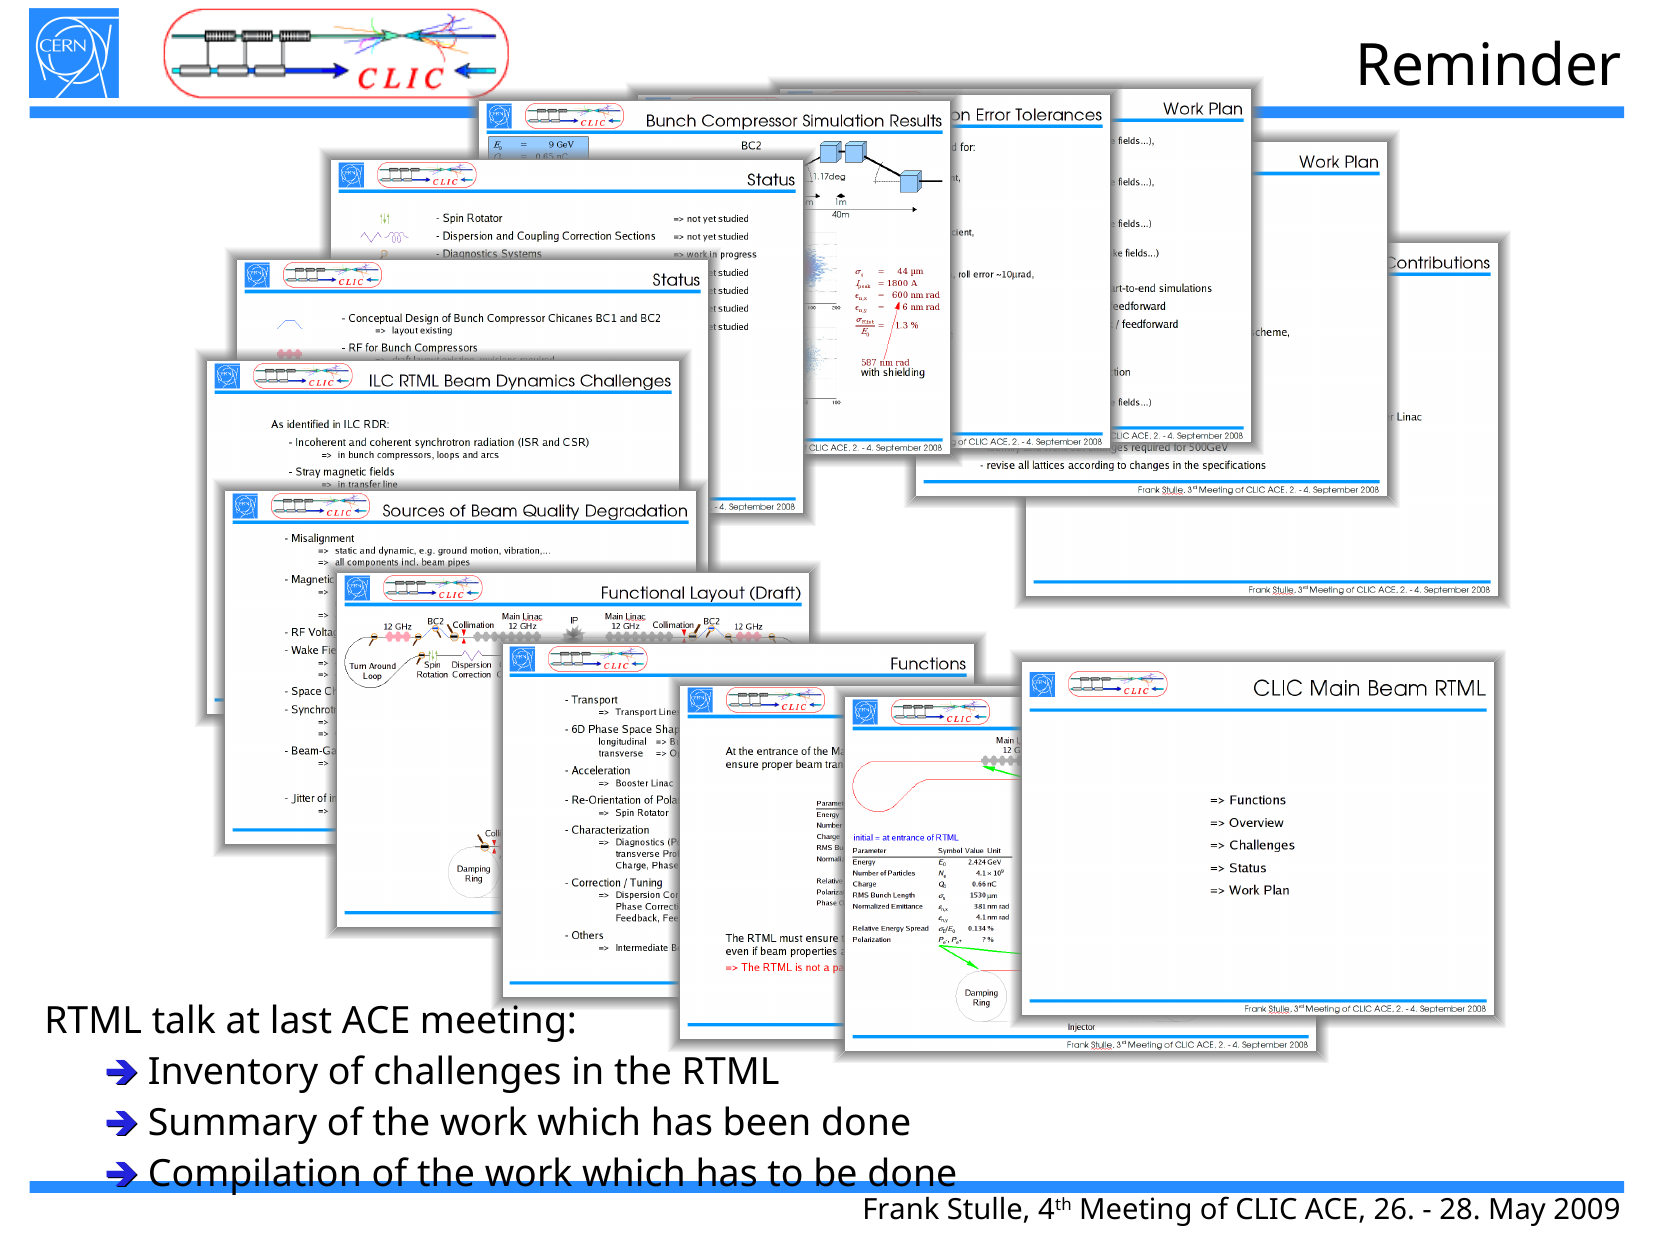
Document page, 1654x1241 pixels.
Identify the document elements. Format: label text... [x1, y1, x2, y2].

picture [502, 644, 974, 986]
picture [207, 361, 679, 714]
picture [916, 142, 1387, 496]
picture [331, 160, 803, 513]
picture [963, 95, 1110, 448]
text_box RTML talk at last ACE meeting:  Inventory of challenges in the RTML  Summary of the work which has been done  Compilation of the work which has to be done [29, 986, 918, 1190]
picture [225, 491, 696, 844]
picture [1123, 89, 1251, 442]
picture [159, 4, 210, 106]
picture [479, 101, 950, 454]
text_box [194, 76, 1511, 1063]
picture [1026, 243, 1498, 596]
picture [29, 8, 119, 98]
picture [1022, 662, 1494, 1015]
picture [680, 686, 832, 986]
picture [337, 573, 809, 927]
picture [237, 260, 708, 478]
title Reminder [210, 3, 1623, 123]
picture [845, 697, 1316, 1051]
